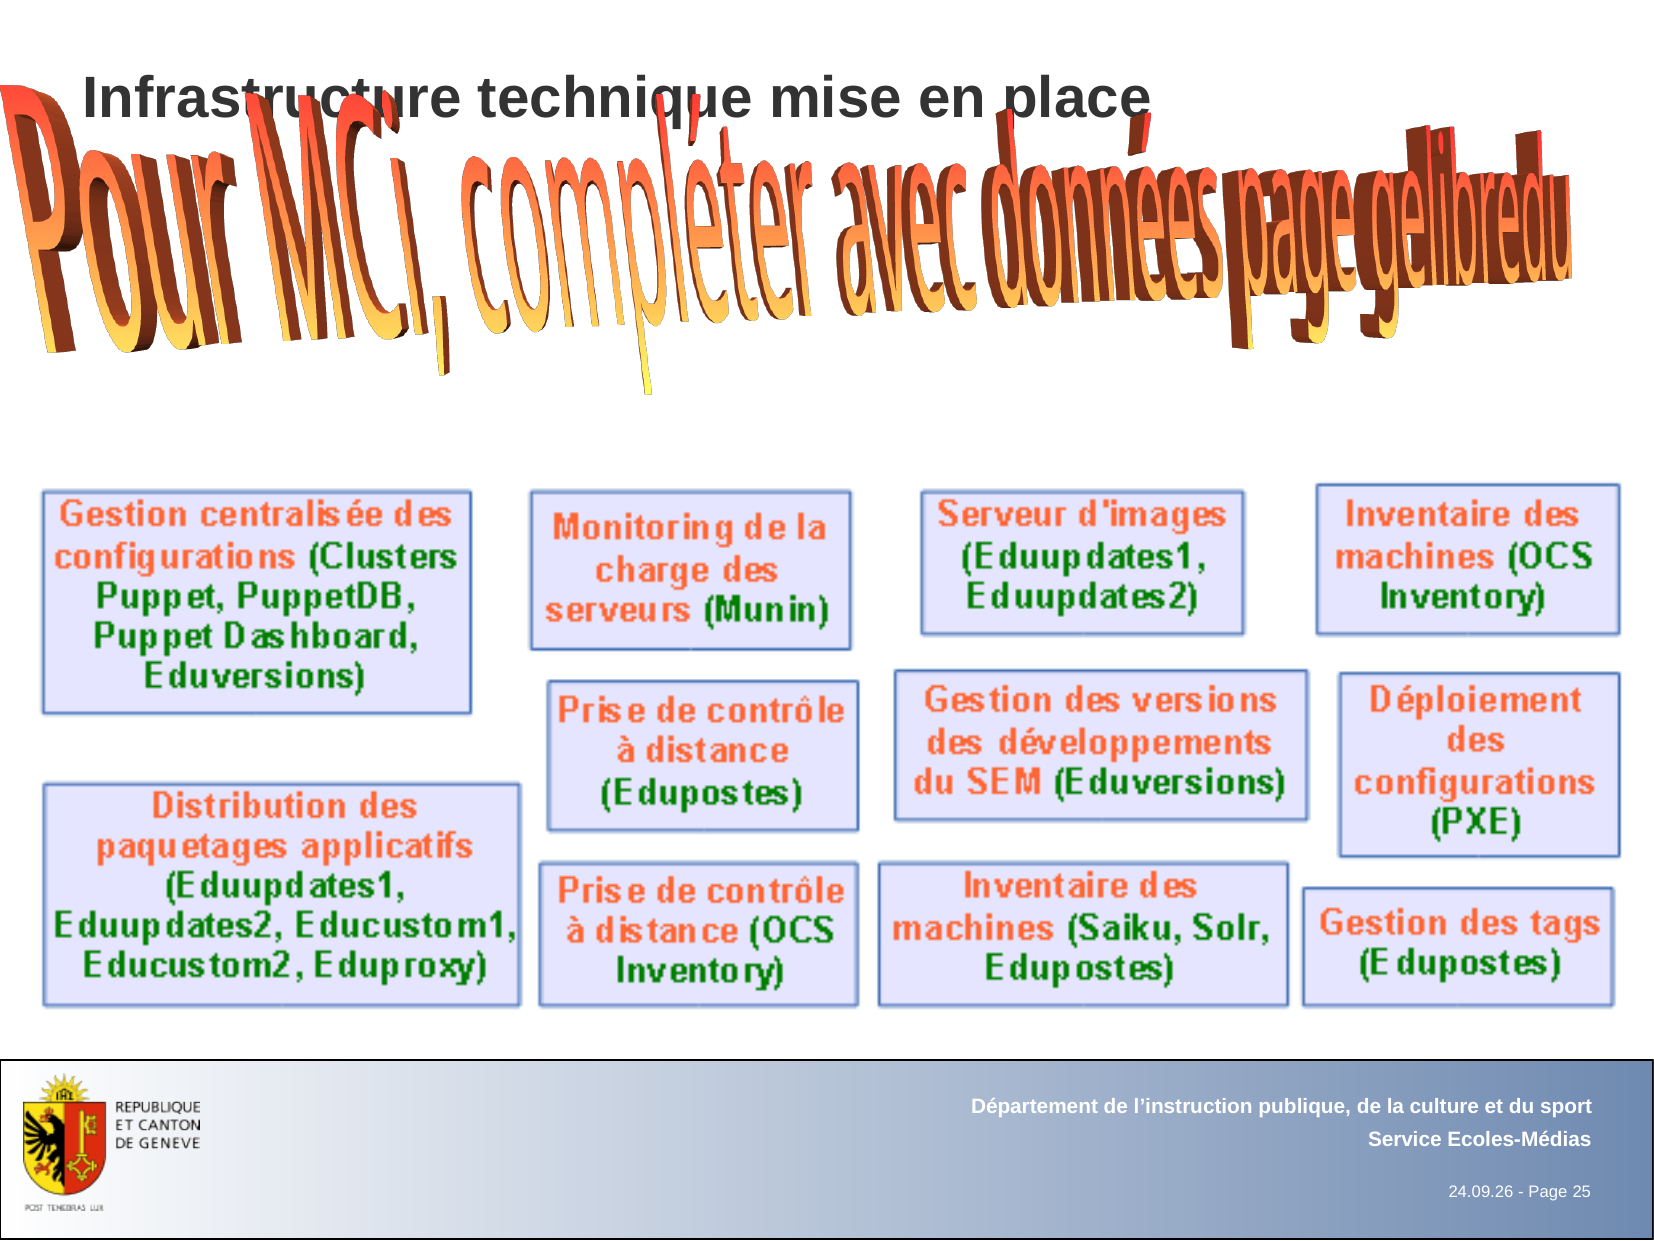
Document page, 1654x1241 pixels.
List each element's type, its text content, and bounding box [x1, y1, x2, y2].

picture [23, 1073, 200, 1211]
picture [0, 472, 1648, 1052]
title Infrastructure technique mise en place [82, 23, 1571, 172]
